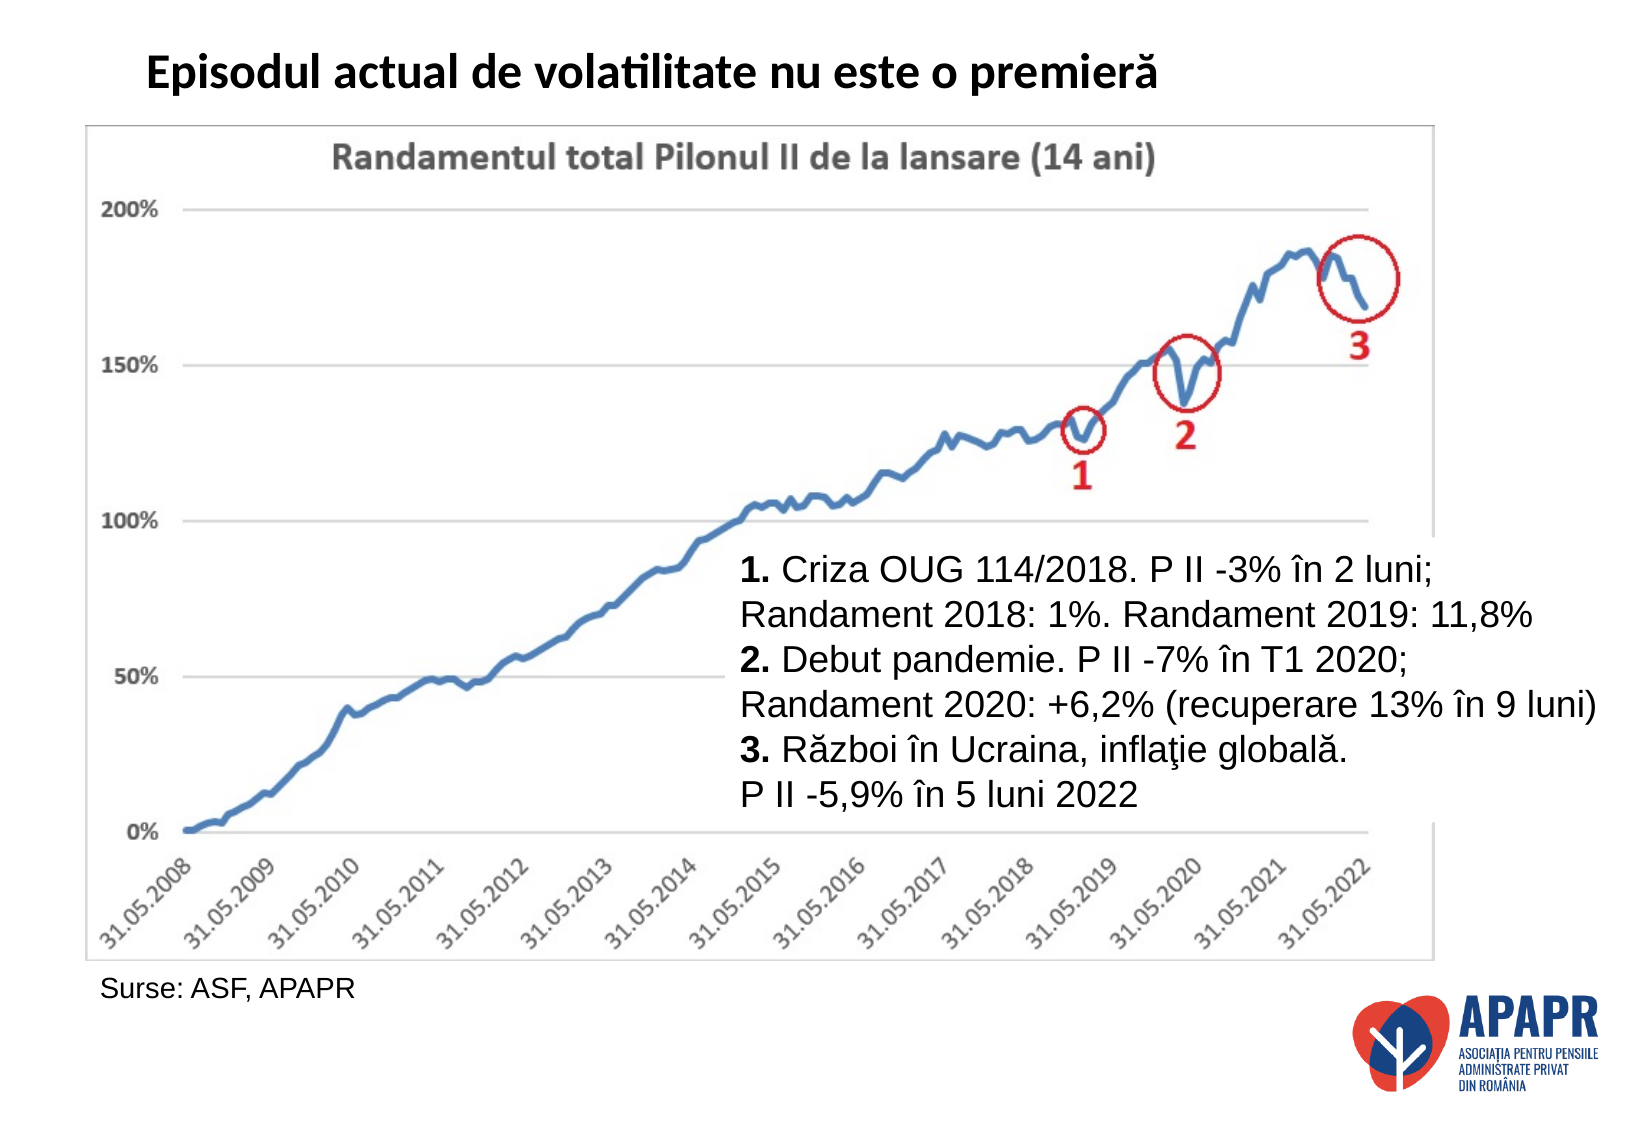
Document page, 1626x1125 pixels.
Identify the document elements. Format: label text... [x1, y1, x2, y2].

text_box Surse: ASF, APAPR [84, 962, 401, 1013]
picture [85, 125, 1626, 1125]
text_box 1. Criza OUG 114/2018. P II -3% în 2 luni; Randament 2018: 1%. Randament 2019: 11,8% 2. Debut pandemie. P II -7% în T1 2020; Randament 2020: +6,2% (recuperare 13% în 9 luni) 3. Război în Ucraina, inflaţie globală. P II -5,9% în 5 luni 2022 [725, 537, 1626, 823]
text_box Episodul actual de volatilitate nu este o premieră [131, 0, 1494, 137]
